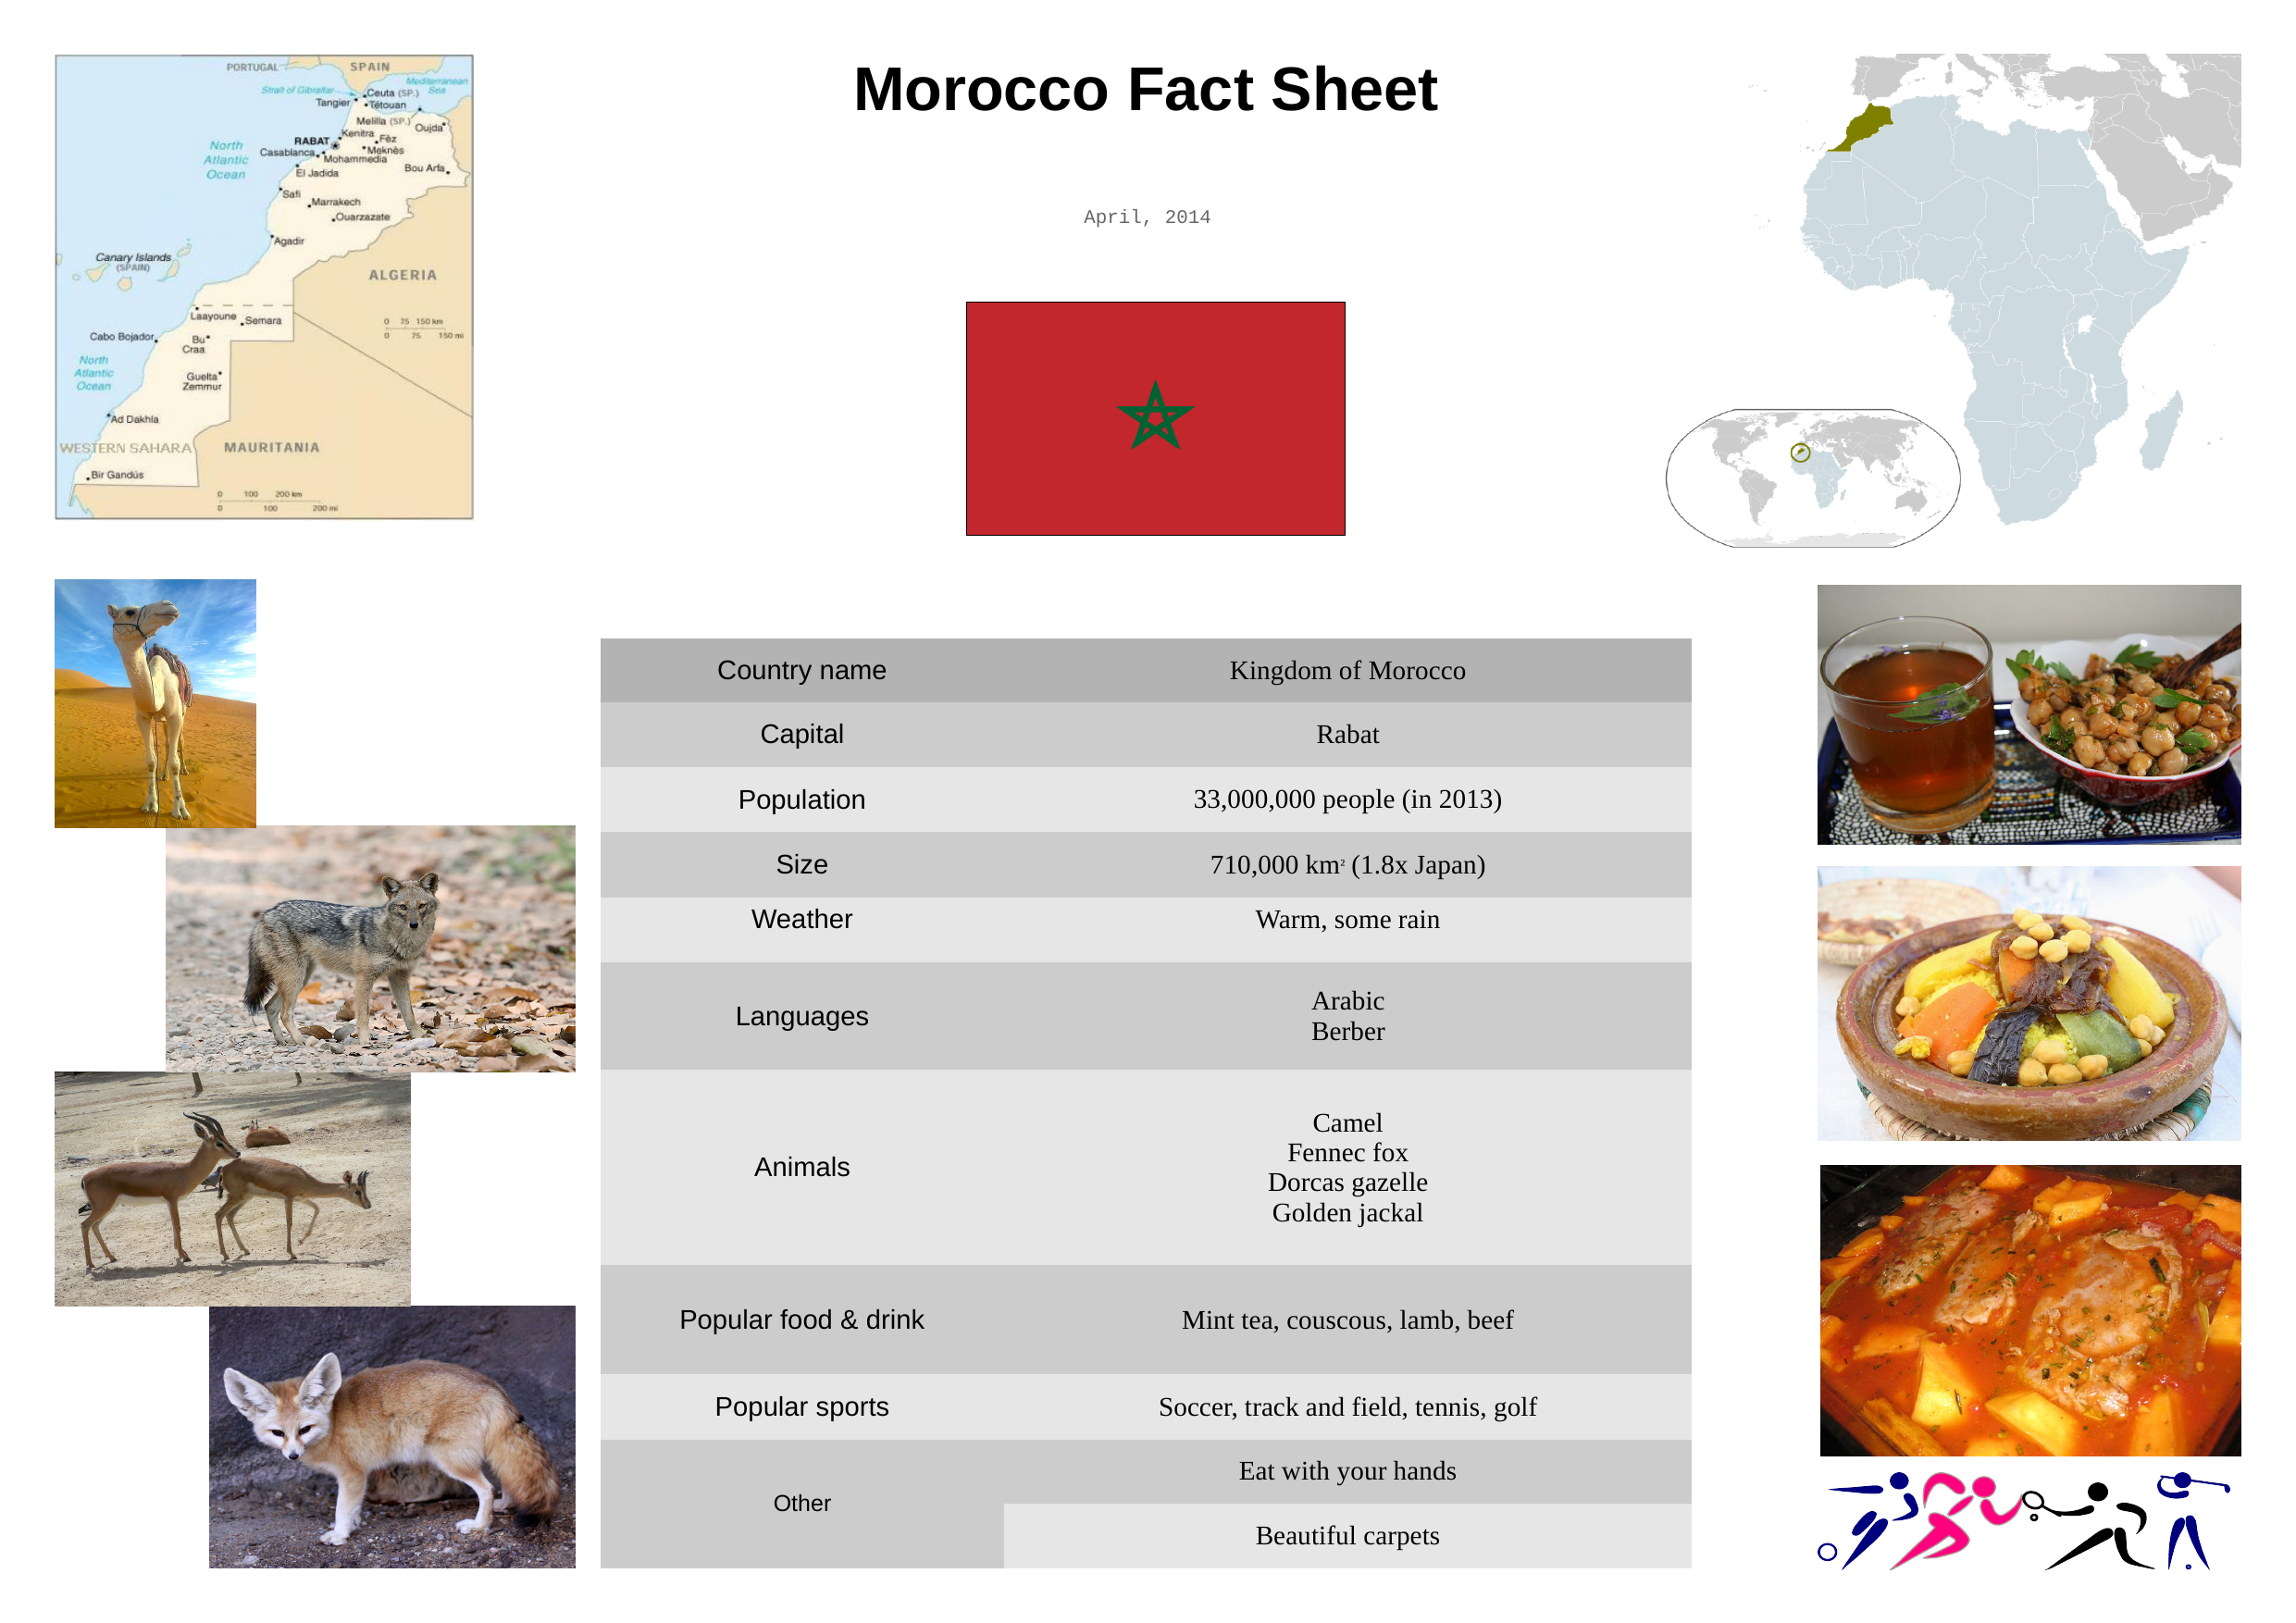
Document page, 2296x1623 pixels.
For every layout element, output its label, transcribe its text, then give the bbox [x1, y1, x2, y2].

table_cell Beautiful carpets [1004, 1504, 1692, 1568]
table_cell 33,000,000 people (in 2013) [1004, 767, 1692, 832]
picture [1820, 1165, 2241, 1456]
table_cell 710,000 km² (1.8x Japan) [1004, 832, 1692, 898]
picture [55, 579, 576, 1568]
table_cell Popular sports [601, 1374, 1004, 1440]
table_cell Mint tea, couscous, lamb, beef [1004, 1265, 1692, 1374]
table_cell Animals [601, 1070, 1004, 1265]
table_cell Capital [601, 702, 1004, 767]
table_cell Other [601, 1440, 1004, 1568]
text_box April, 2014 [1070, 190, 1225, 230]
table_cell Camel Fennec fox Dorcas gazelle Golden jackal [1004, 1070, 1692, 1265]
table_cell Soccer, track and field, tennis, golf [1004, 1374, 1692, 1440]
picture [966, 302, 1345, 535]
table_header Country name [601, 638, 1004, 702]
title Morocco Fact Sheet [694, 55, 1598, 124]
picture [2157, 1472, 2230, 1570]
table_cell Eat with your hands [1004, 1440, 1692, 1504]
table_cell Size [601, 832, 1004, 898]
table_cell Arabic Berber [1004, 962, 1692, 1070]
picture [55, 54, 475, 521]
picture [1653, 54, 2241, 559]
picture [1818, 1472, 2155, 1570]
table_header Kingdom of Morocco [1004, 638, 1692, 702]
table_cell Languages [601, 962, 1004, 1070]
table_cell Weather [601, 898, 1004, 962]
table_cell Popular food & drink [601, 1265, 1004, 1374]
picture [1818, 585, 2241, 846]
table_cell Population [601, 767, 1004, 832]
table_cell Rabat [1004, 702, 1692, 767]
table_cell Warm, some rain [1004, 898, 1692, 962]
picture [1818, 866, 2241, 1141]
